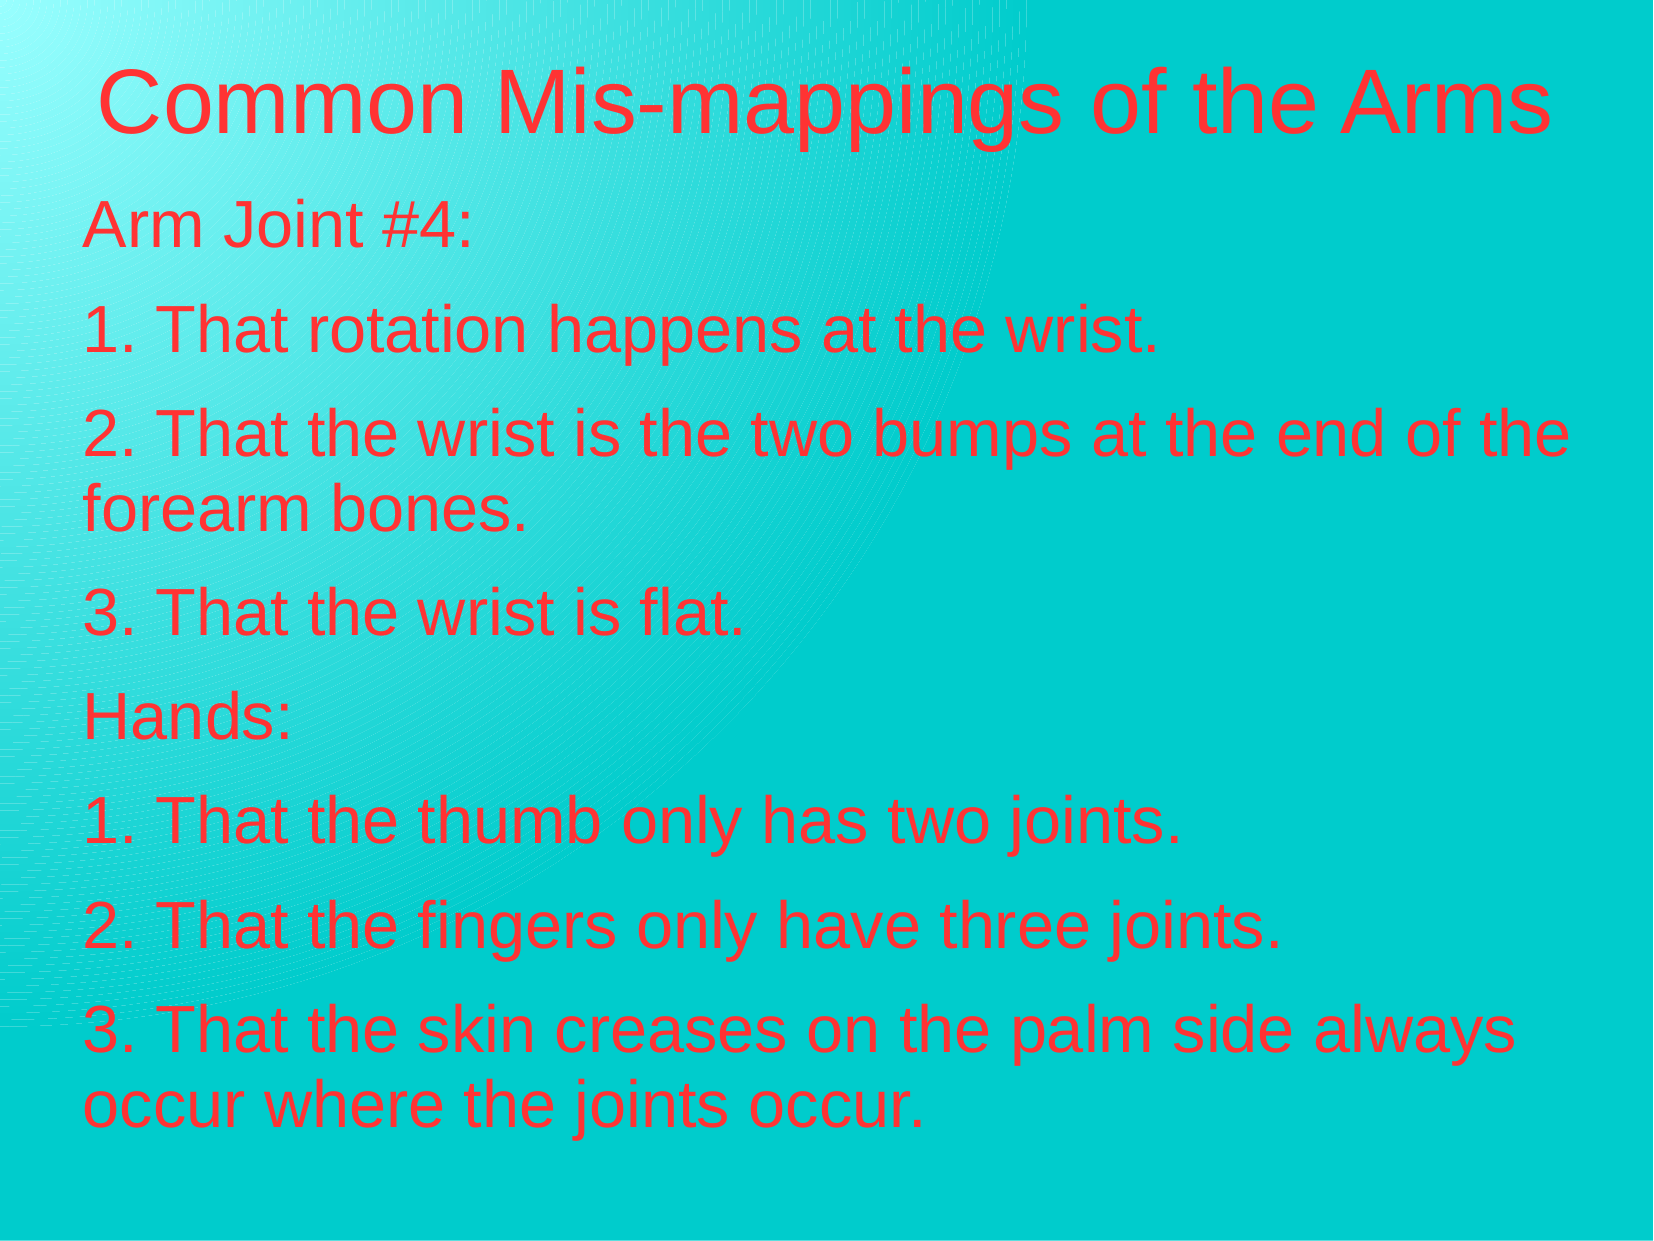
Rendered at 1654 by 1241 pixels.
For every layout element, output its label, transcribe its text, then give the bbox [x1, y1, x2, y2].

title Common Mis-mappings of the Arms [82, 49, 1571, 187]
list Arm Joint #4: 1. That rotation happens at the wrist. 2. That the wrist is the two bumps at the end of the forearm bones. 3. That the wrist is flat. Hands: 1. That the thumb only has two joints. 2. That the fingers only have three joints. 3. That the skin creases on the palm side always occur where the joints occur. [82, 187, 1576, 1239]
